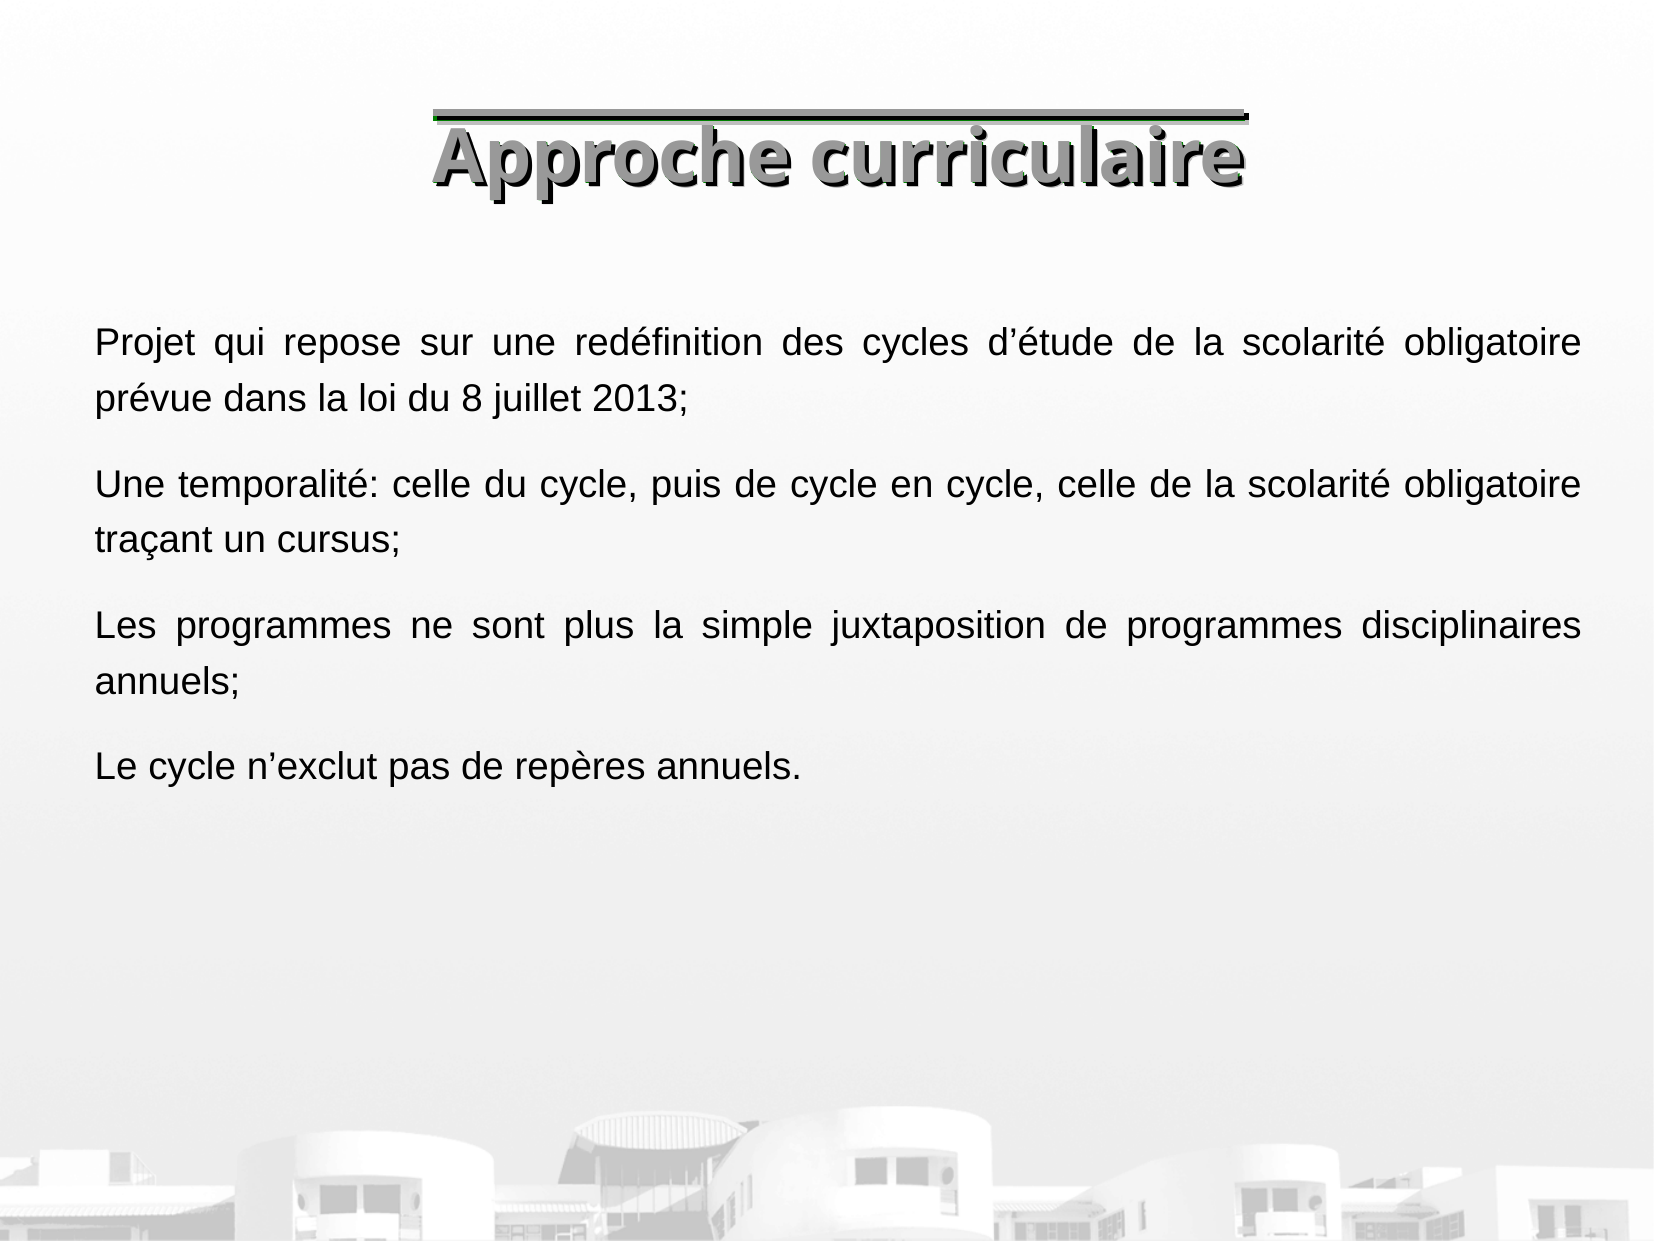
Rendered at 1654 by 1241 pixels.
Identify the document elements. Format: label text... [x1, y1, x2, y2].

title Approche curriculaire [94, 47, 1583, 260]
list Projet qui repose sur une redéfinition des cycles d’étude de la scolarité obligatoire prévue dans la loi du 8 juillet 2013; Une temporalité: celle du cycle, puis de cycle en cycle, celle de la scolarité obligatoire traçant un cursus; Les programmes ne sont plus la simple juxtaposition de programmes disciplinaires annuels; Le cycle n’exclut pas de repères annuels. [94, 308, 1583, 1028]
picture [0, 0, 1654, 1241]
